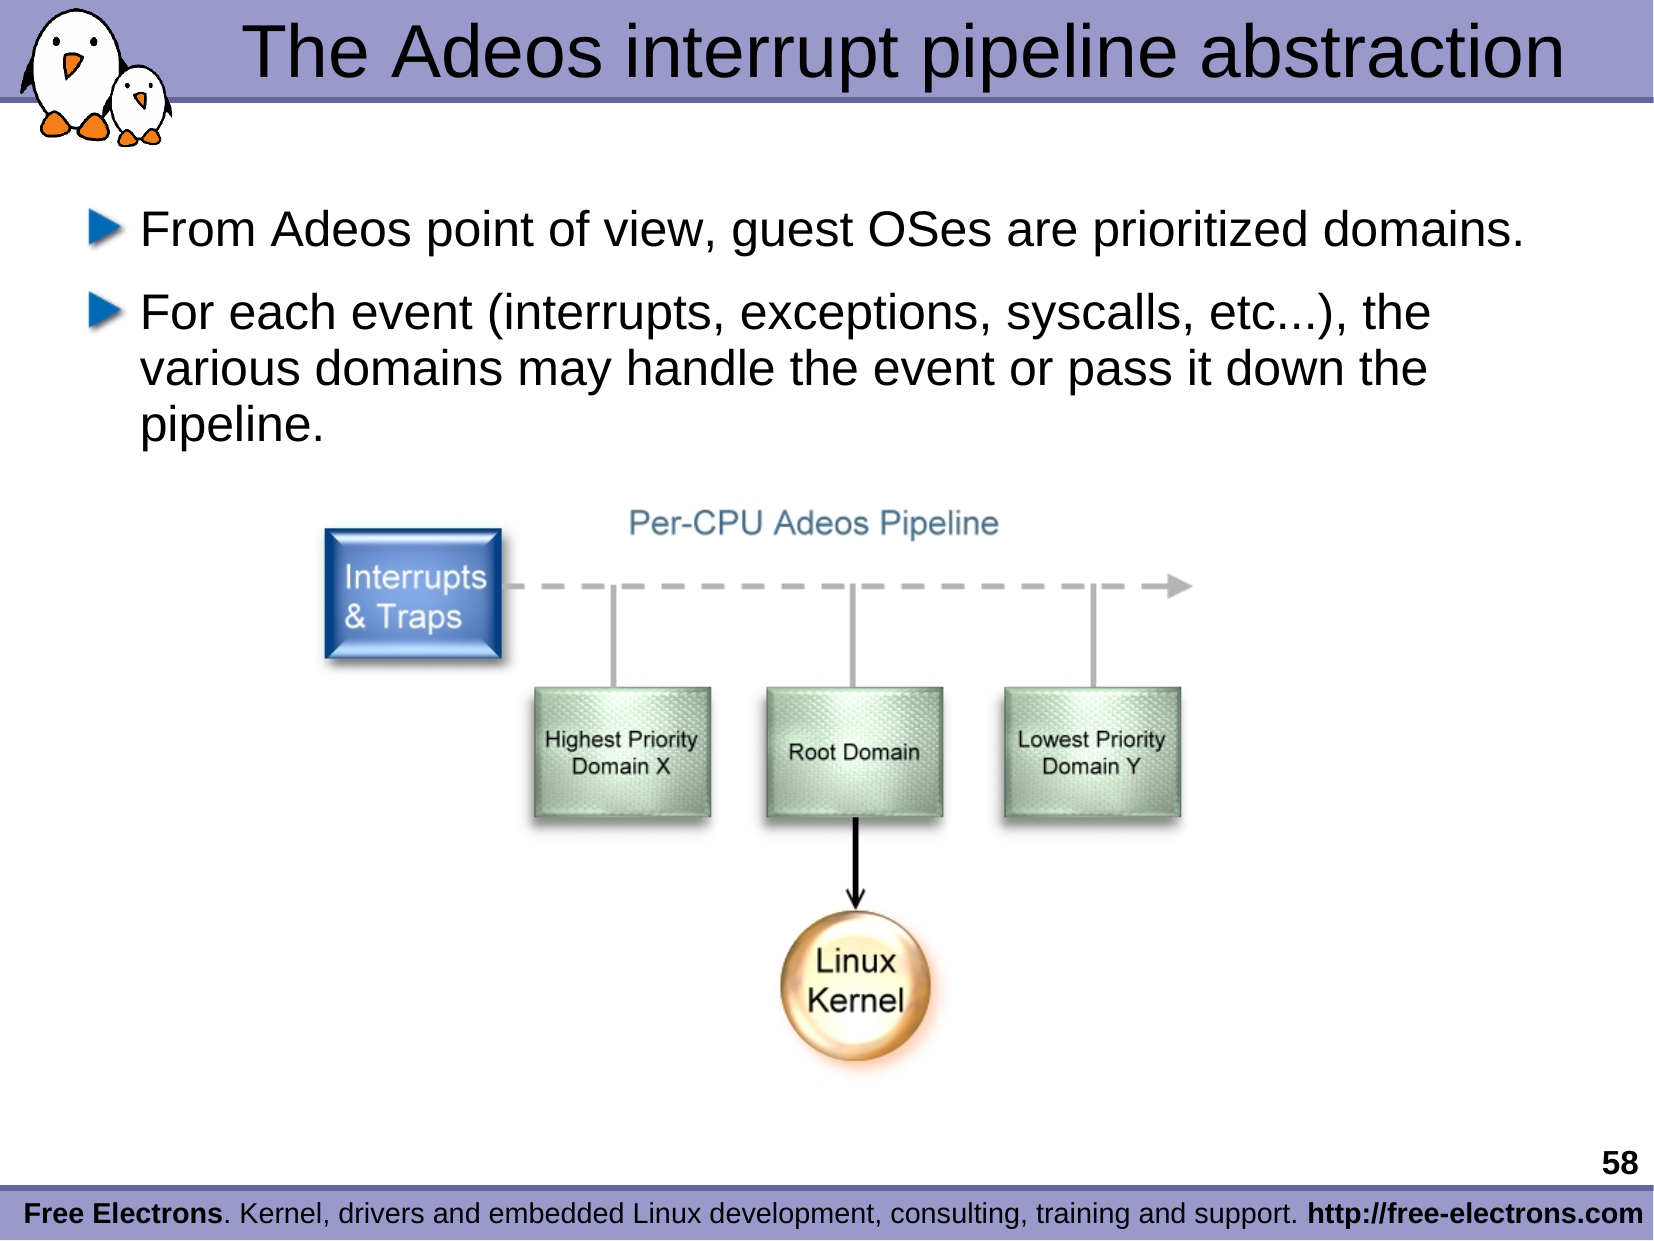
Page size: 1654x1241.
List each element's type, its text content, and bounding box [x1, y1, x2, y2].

list From Adeos point of view, guest OSes are prioritized domains. For each event (interrupts, exceptions, syscalls, etc...), the various domains may handle the event or pass it down the pipeline. [68, 201, 1592, 1118]
picture [315, 493, 1214, 1088]
title The Adeos interrupt pipeline abstraction [178, 4, 1631, 98]
picture [20, 8, 172, 147]
